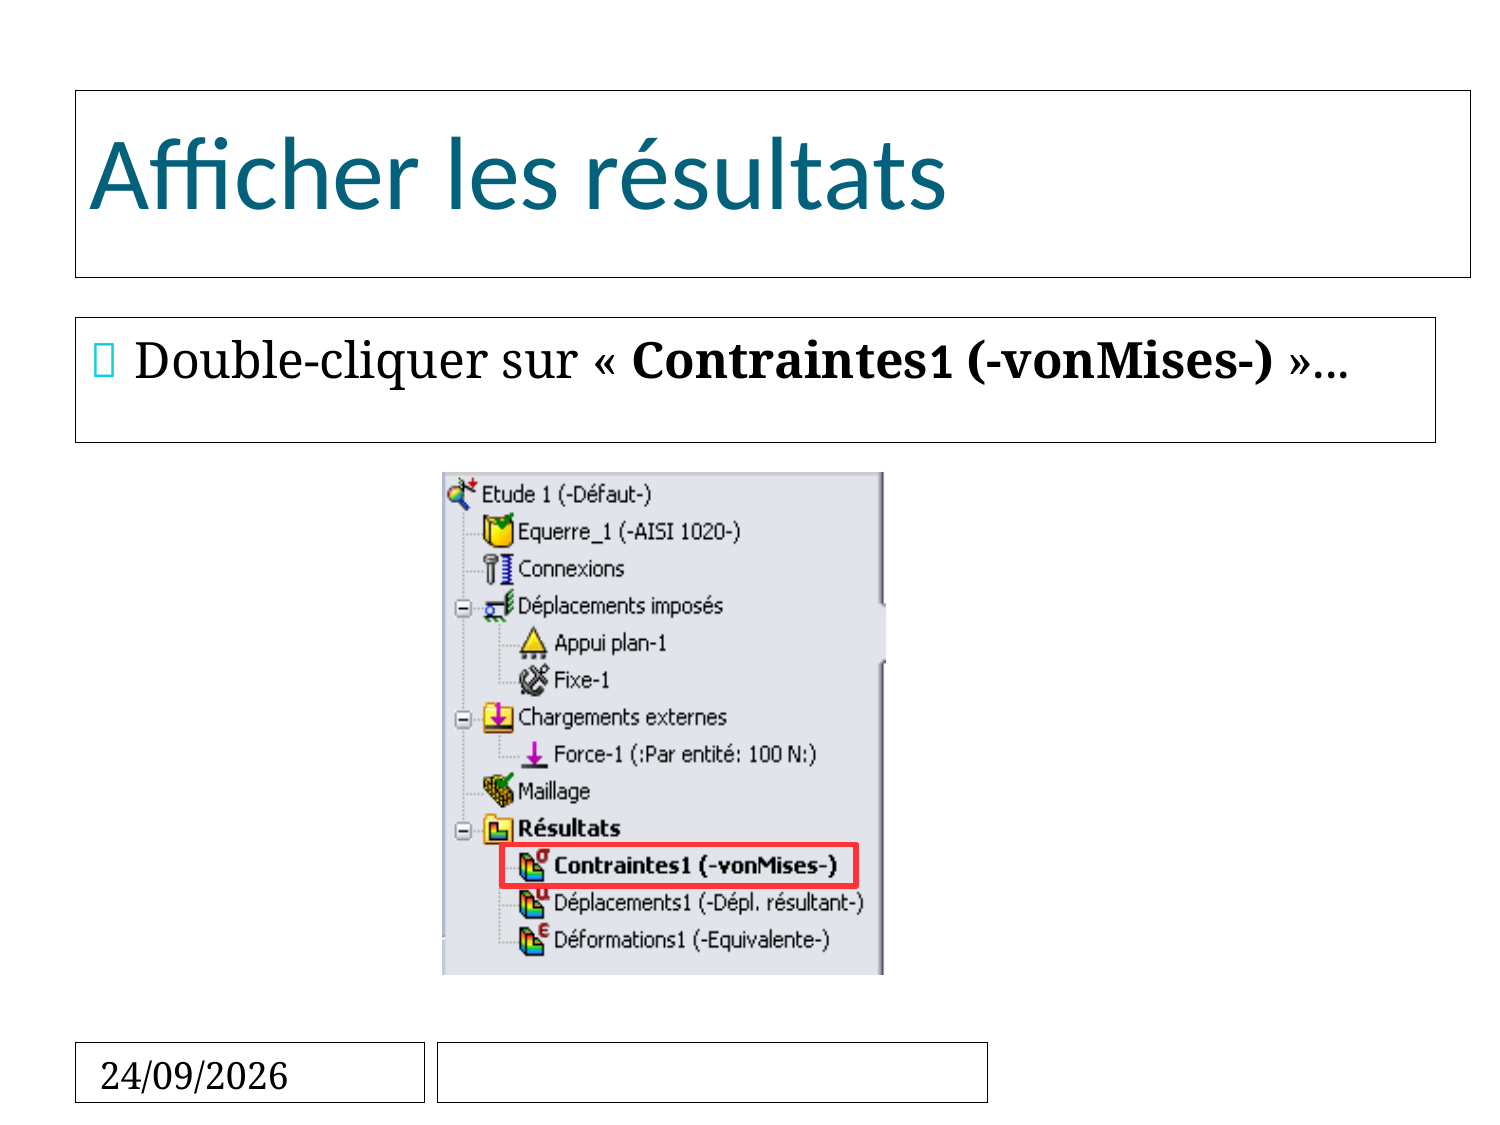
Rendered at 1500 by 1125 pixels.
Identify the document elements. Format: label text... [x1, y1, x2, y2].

list Double-cliquer sur « Contraintes1 (-vonMises-) »... [75, 317, 1436, 443]
picture [442, 472, 886, 975]
title Afficher les résultats [75, 90, 1471, 278]
